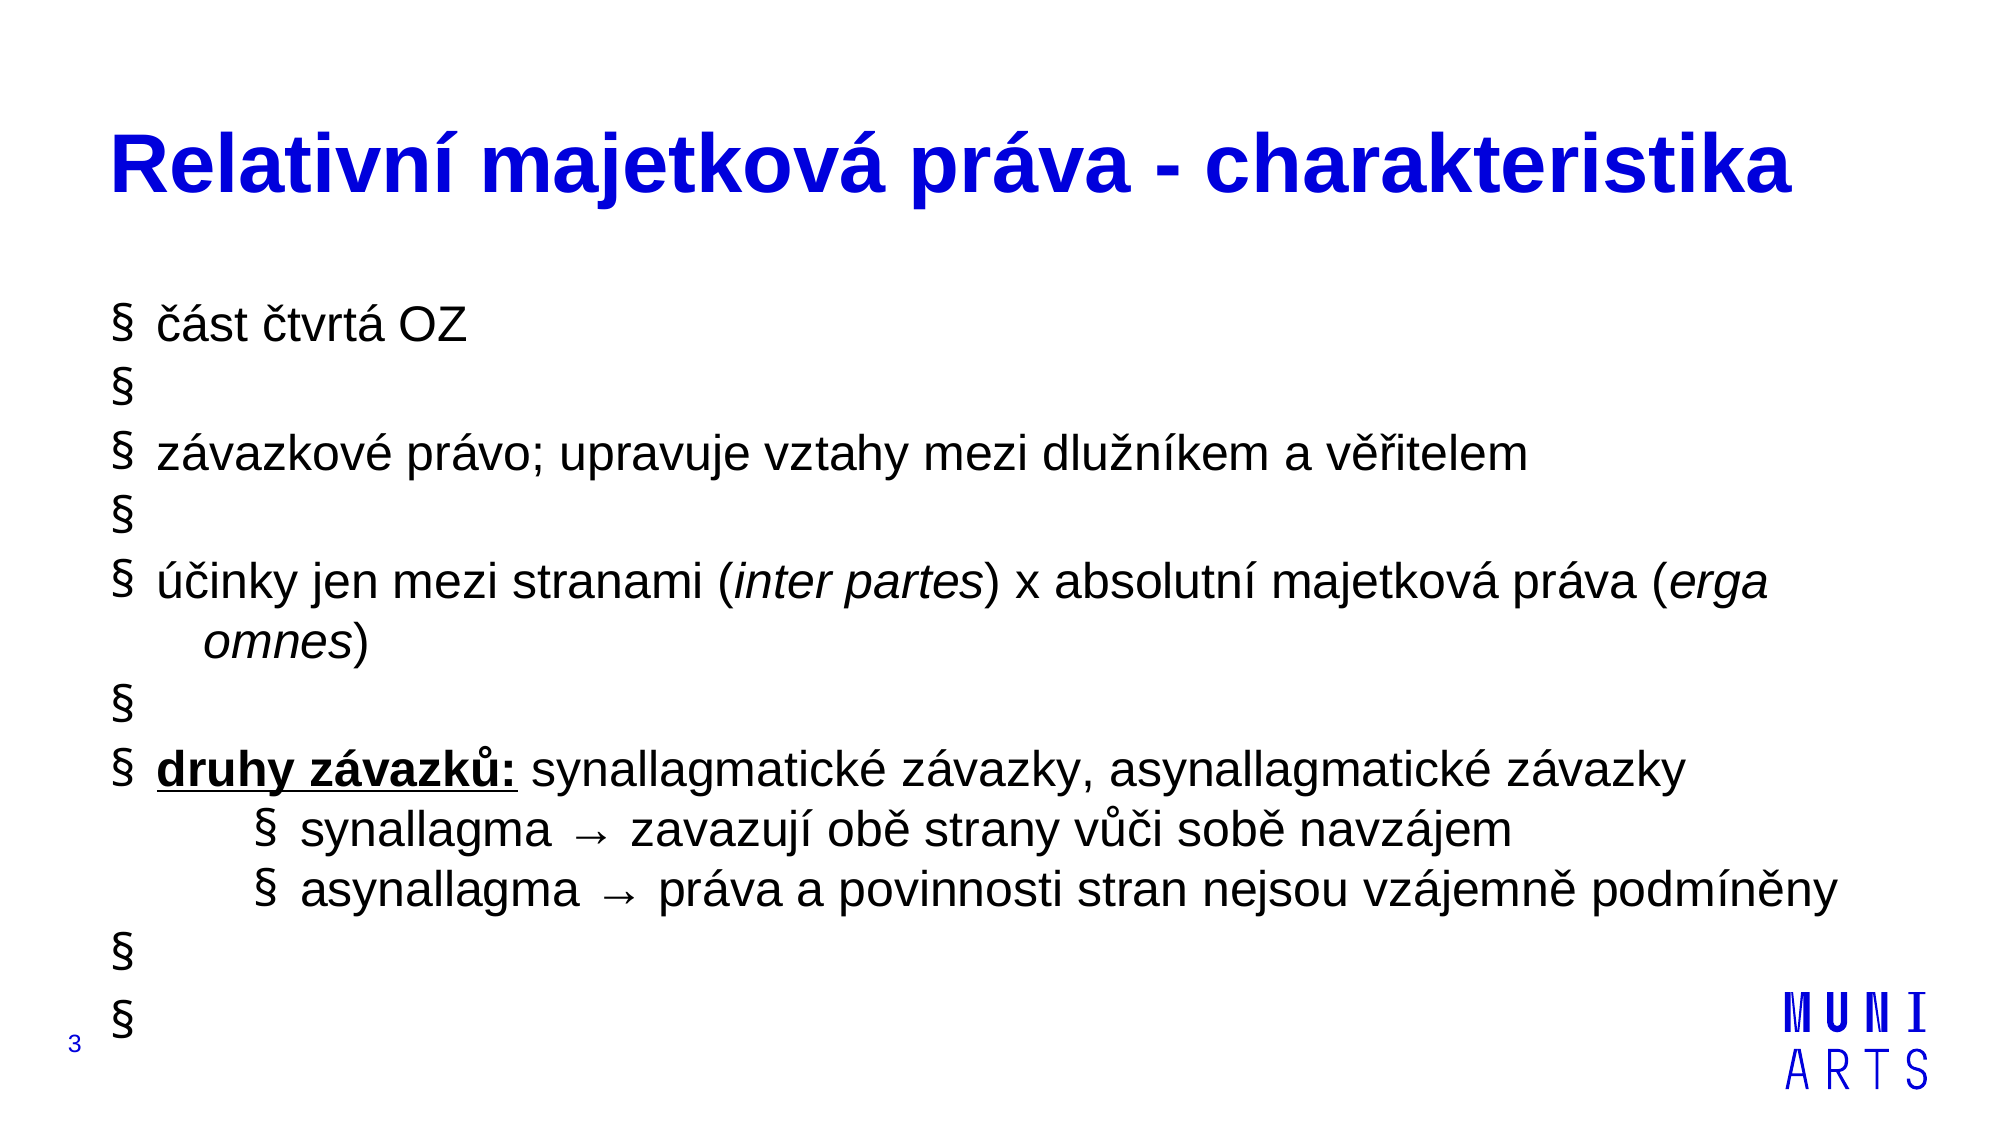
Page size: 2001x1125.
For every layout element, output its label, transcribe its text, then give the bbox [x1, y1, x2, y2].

text_box [67, 1021, 110, 1063]
list část čtvrtá OZ závazkové právo; upravuje vztahy mezi dlužníkem a věřitelem účinky jen mezi stranami (inter partes) x absolutní majetková práva (erga omnes) druhy závazků: synallagmatické závazky, asynallagmatické závazky synallagma → zavazují obě strany vůči sobě navzájem asynallagma → práva a povinnosti stran nejsou vzájemně podmíněny [109, 231, 1898, 1022]
title Relativní majetková práva - charakteristika [109, 125, 1874, 200]
